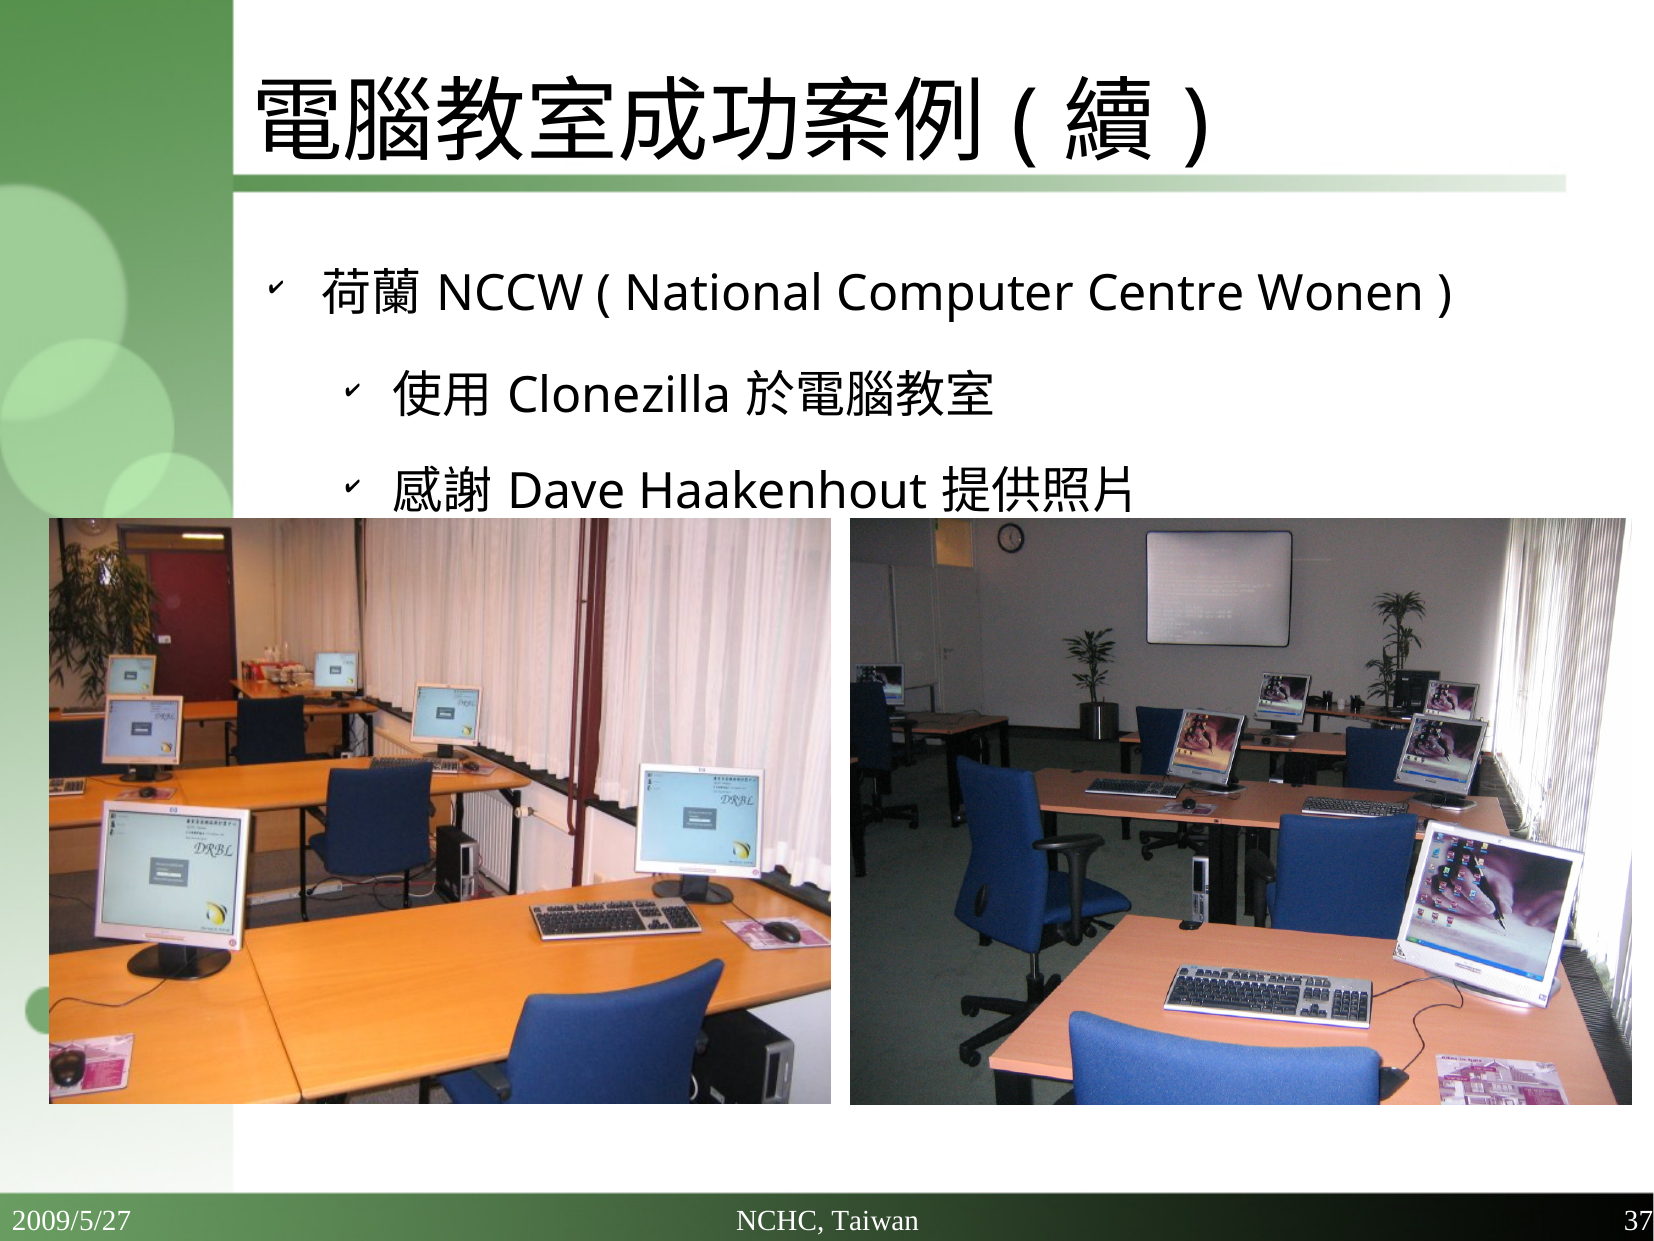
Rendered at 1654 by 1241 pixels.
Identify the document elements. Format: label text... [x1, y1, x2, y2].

list 荷蘭NCCW ( National Computer Centre Wonen ) 使用Clonezilla於電腦教室 感謝Dave Haakenhout提供照片 [236, 244, 1595, 931]
picture [0, 0, 1654, 1241]
title 電腦教室成功案例(續) [236, 41, 1595, 185]
